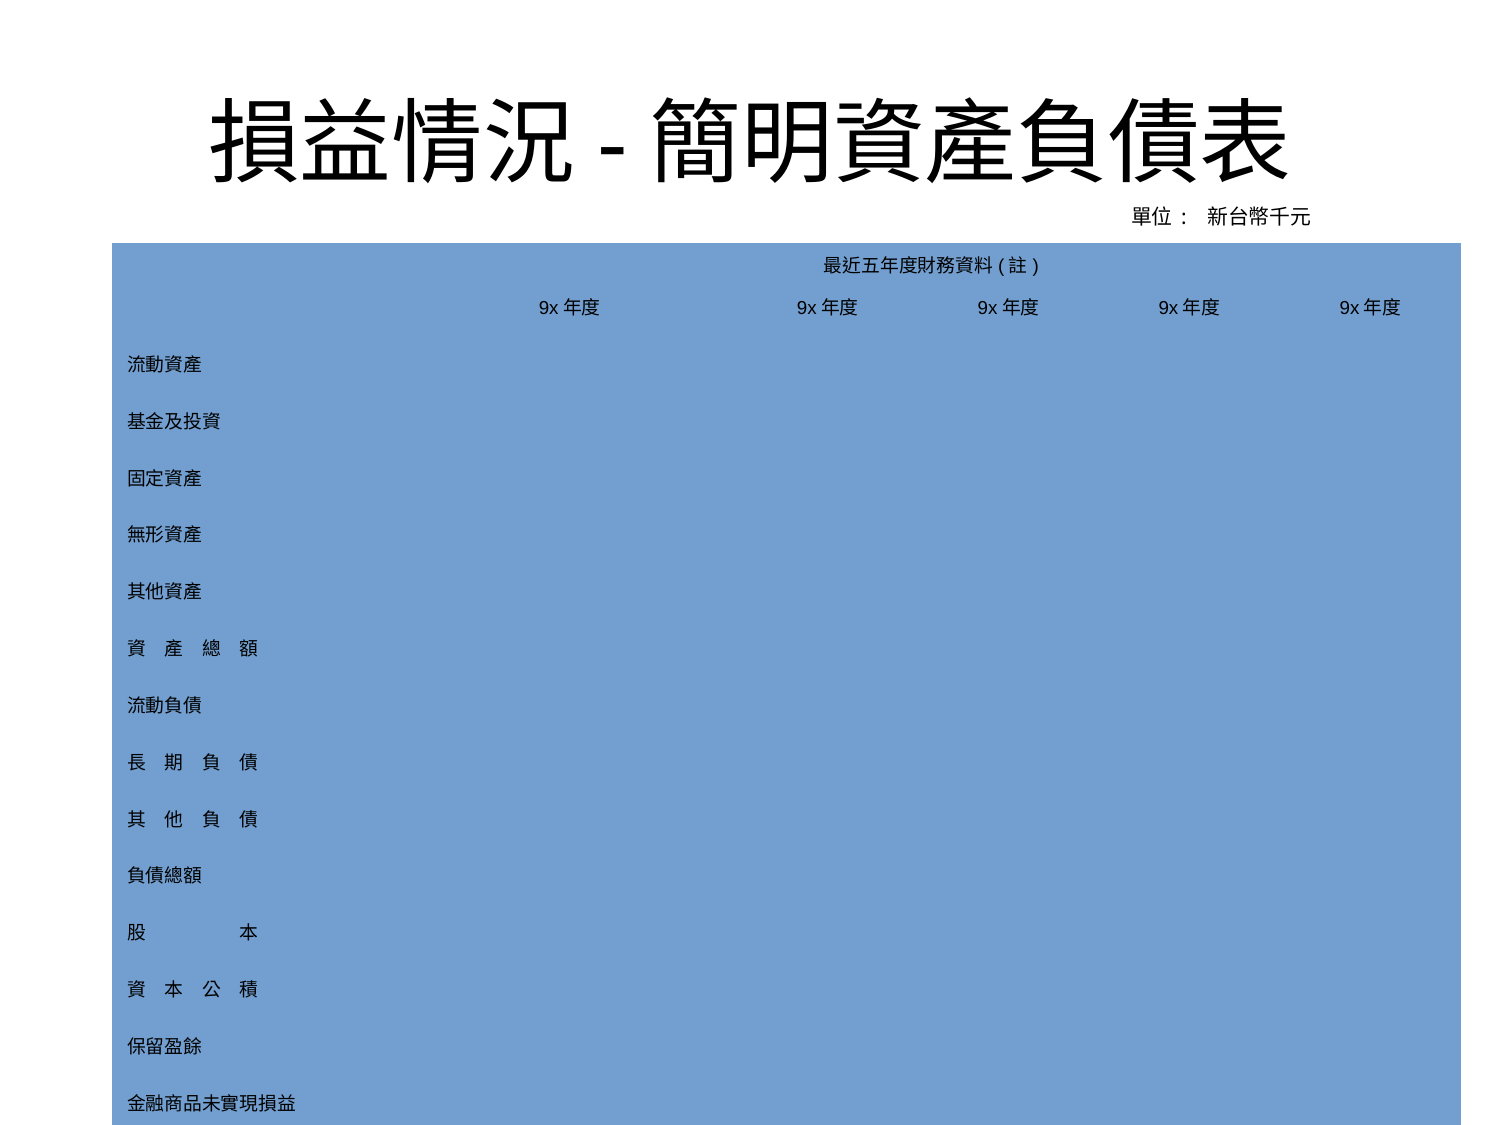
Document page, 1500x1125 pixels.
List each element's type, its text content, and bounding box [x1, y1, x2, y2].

table_cell [289, 1024, 402, 1081]
table_cell [918, 683, 1099, 740]
table_cell 無形資產 [112, 513, 402, 570]
table_cell [402, 570, 737, 626]
table_cell 基金及投資 [112, 399, 402, 456]
table_cell [737, 399, 918, 456]
table_cell [402, 740, 737, 797]
table_cell [1280, 1081, 1461, 1125]
table_cell [737, 570, 918, 626]
table_cell [1280, 456, 1461, 513]
table_cell [402, 967, 737, 1024]
table_cell [1099, 399, 1280, 456]
table_cell [402, 683, 737, 740]
table_cell 9x年度 [918, 286, 1099, 342]
table_cell [1280, 967, 1461, 1024]
table_cell [402, 797, 737, 854]
table_cell [1099, 683, 1280, 740]
table_cell [1280, 399, 1461, 456]
table_cell [1099, 456, 1280, 513]
table_cell [918, 513, 1099, 570]
table_cell [918, 626, 1099, 683]
table_cell 其 他 負 債 [112, 797, 402, 854]
table_cell 長 期 負 債 [112, 740, 402, 797]
table_cell [1280, 740, 1461, 797]
table_cell [402, 342, 737, 399]
table_cell [918, 342, 1099, 399]
table_cell [1280, 570, 1461, 626]
table_cell [1099, 342, 1280, 399]
table_cell [918, 910, 1099, 967]
table_cell [737, 740, 918, 797]
table_cell [1280, 797, 1461, 854]
table_cell [737, 910, 918, 967]
table_cell 9x年度 [1280, 286, 1461, 342]
table_cell [402, 513, 737, 570]
table_cell 資 本 公 積 [112, 967, 402, 1024]
table_cell [402, 399, 737, 456]
table_cell 流動負債 [112, 683, 289, 740]
table_cell [737, 342, 918, 399]
table_cell [737, 797, 918, 854]
table_cell [737, 1024, 918, 1081]
table_cell [918, 570, 1099, 626]
table_cell [1099, 967, 1280, 1024]
table_cell [737, 626, 918, 683]
table_cell [737, 456, 918, 513]
table_cell [289, 683, 402, 740]
table_cell [918, 967, 1099, 1024]
table_cell [1099, 513, 1280, 570]
table_cell [1099, 854, 1280, 910]
table_cell [737, 683, 918, 740]
table_cell [1280, 854, 1461, 910]
table_cell [402, 456, 737, 513]
table_header [112, 243, 402, 342]
table_cell [1280, 910, 1461, 967]
title 損益情況-簡明資產負債表 [75, 45, 1426, 233]
table_cell [1280, 1024, 1461, 1081]
table_cell 9x年度 [1099, 286, 1280, 342]
table_cell [402, 910, 737, 967]
table_cell [1099, 797, 1280, 854]
table_cell 9x年度 [737, 286, 918, 342]
table_cell [402, 1081, 737, 1125]
table_cell [737, 1081, 918, 1125]
table_cell [918, 1024, 1099, 1081]
table_cell [918, 854, 1099, 910]
table_cell [402, 854, 737, 910]
table_cell 固定資產 [112, 456, 402, 513]
table_cell 金融商品未實現損益 [112, 1081, 402, 1125]
table_cell [1099, 1081, 1280, 1125]
table_cell [918, 740, 1099, 797]
table_cell [1099, 570, 1280, 626]
table_cell [289, 854, 402, 910]
table_header 最近五年度財務資料(註) [402, 243, 1461, 286]
table_cell [918, 1081, 1099, 1125]
table_cell [1280, 683, 1461, 740]
text_box 單位: 新台幣千元 [1116, 196, 1329, 237]
table_cell [737, 967, 918, 1024]
table_cell 保留盈餘 [112, 1024, 289, 1081]
table_cell 其他資產 [112, 570, 402, 626]
table_cell [1099, 626, 1280, 683]
table_cell [918, 797, 1099, 854]
table_cell [737, 513, 918, 570]
table_cell 9x年度 [402, 286, 737, 342]
table_cell 股 本 [112, 910, 402, 967]
table_cell [1280, 342, 1461, 399]
table_cell [918, 399, 1099, 456]
table_cell [1280, 513, 1461, 570]
table_cell [402, 626, 737, 683]
table_cell 負債總額 [112, 854, 289, 910]
table_cell [1099, 910, 1280, 967]
table_cell [737, 854, 918, 910]
table_cell [1099, 1024, 1280, 1081]
table_cell [1280, 626, 1461, 683]
table_cell [918, 456, 1099, 513]
table_cell 資 產 總 額 [112, 626, 402, 683]
table_cell [1099, 740, 1280, 797]
table_cell 流動資產 [112, 342, 402, 399]
table_cell [402, 1024, 737, 1081]
